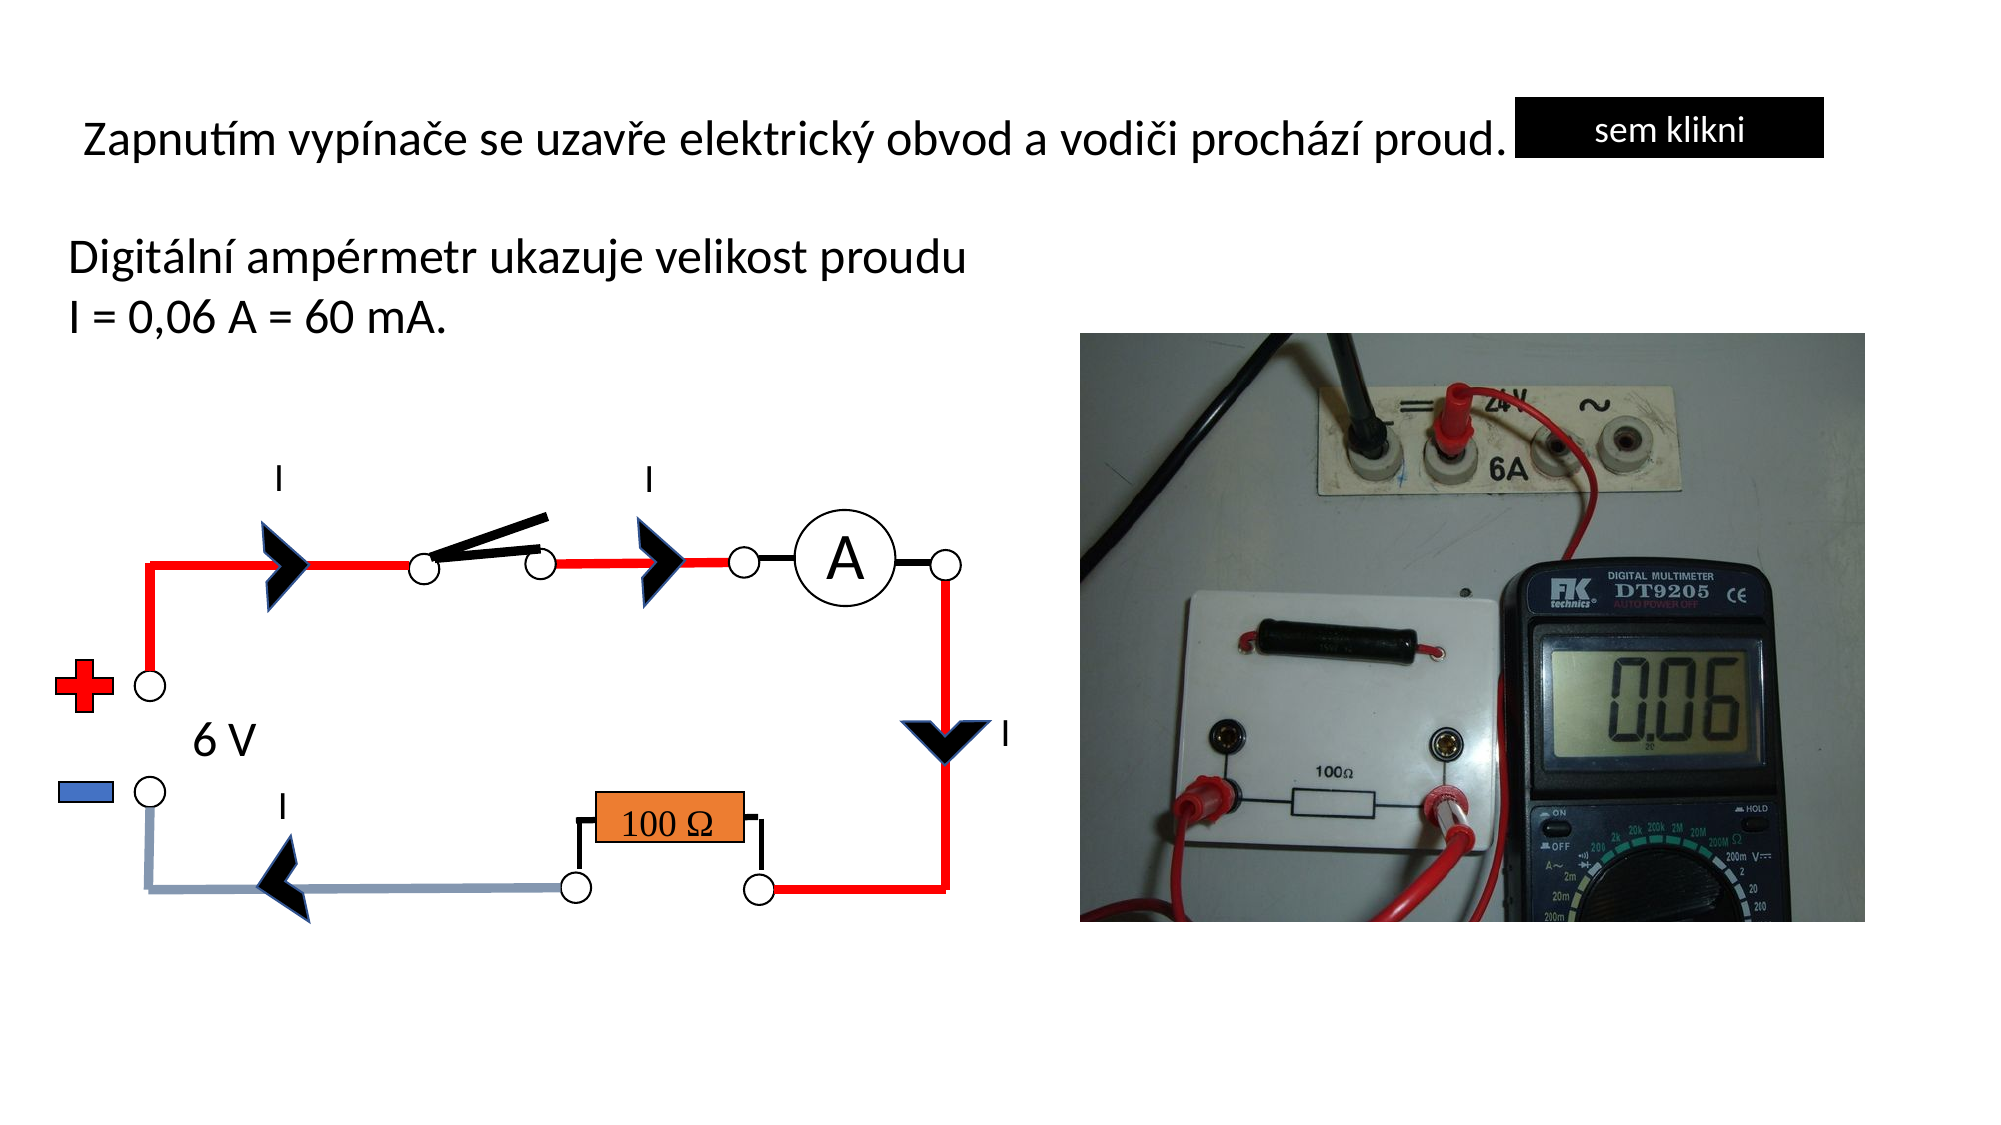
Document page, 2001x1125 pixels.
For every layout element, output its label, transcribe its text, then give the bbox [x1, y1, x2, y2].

text_box 6 V [177, 699, 273, 775]
text_box A [811, 505, 880, 521]
text_box A [872, 596, 880, 601]
text_box [408, 553, 440, 585]
text_box [134, 671, 166, 702]
text_box [262, 522, 310, 611]
text_box [728, 547, 760, 578]
text_box [134, 776, 166, 807]
text_box [256, 835, 310, 922]
text_box [930, 549, 961, 581]
text_box [525, 548, 556, 580]
text_box Zapnutím vypínače se uzavře elektrický obvod a vodiči prochází proud. [69, 97, 1524, 173]
text_box 100 Ω [605, 791, 730, 852]
text_box [637, 518, 686, 607]
picture [1080, 333, 1865, 922]
text_box [901, 721, 985, 766]
text_box sem klikni [1516, 97, 1824, 157]
text_box [55, 659, 113, 712]
text_box [596, 791, 605, 843]
text_box I [629, 447, 670, 508]
text_box I [985, 701, 1026, 761]
text_box [59, 782, 113, 802]
text_box I [259, 446, 300, 507]
text_box [561, 872, 592, 903]
text_box A [811, 512, 880, 601]
text_box [730, 791, 744, 843]
text_box I [262, 774, 304, 835]
text_box [743, 874, 774, 905]
text_box Digitální ampérmetr ukazuje velikost proudu I = 0,06 A = 60 mA. [53, 215, 983, 351]
